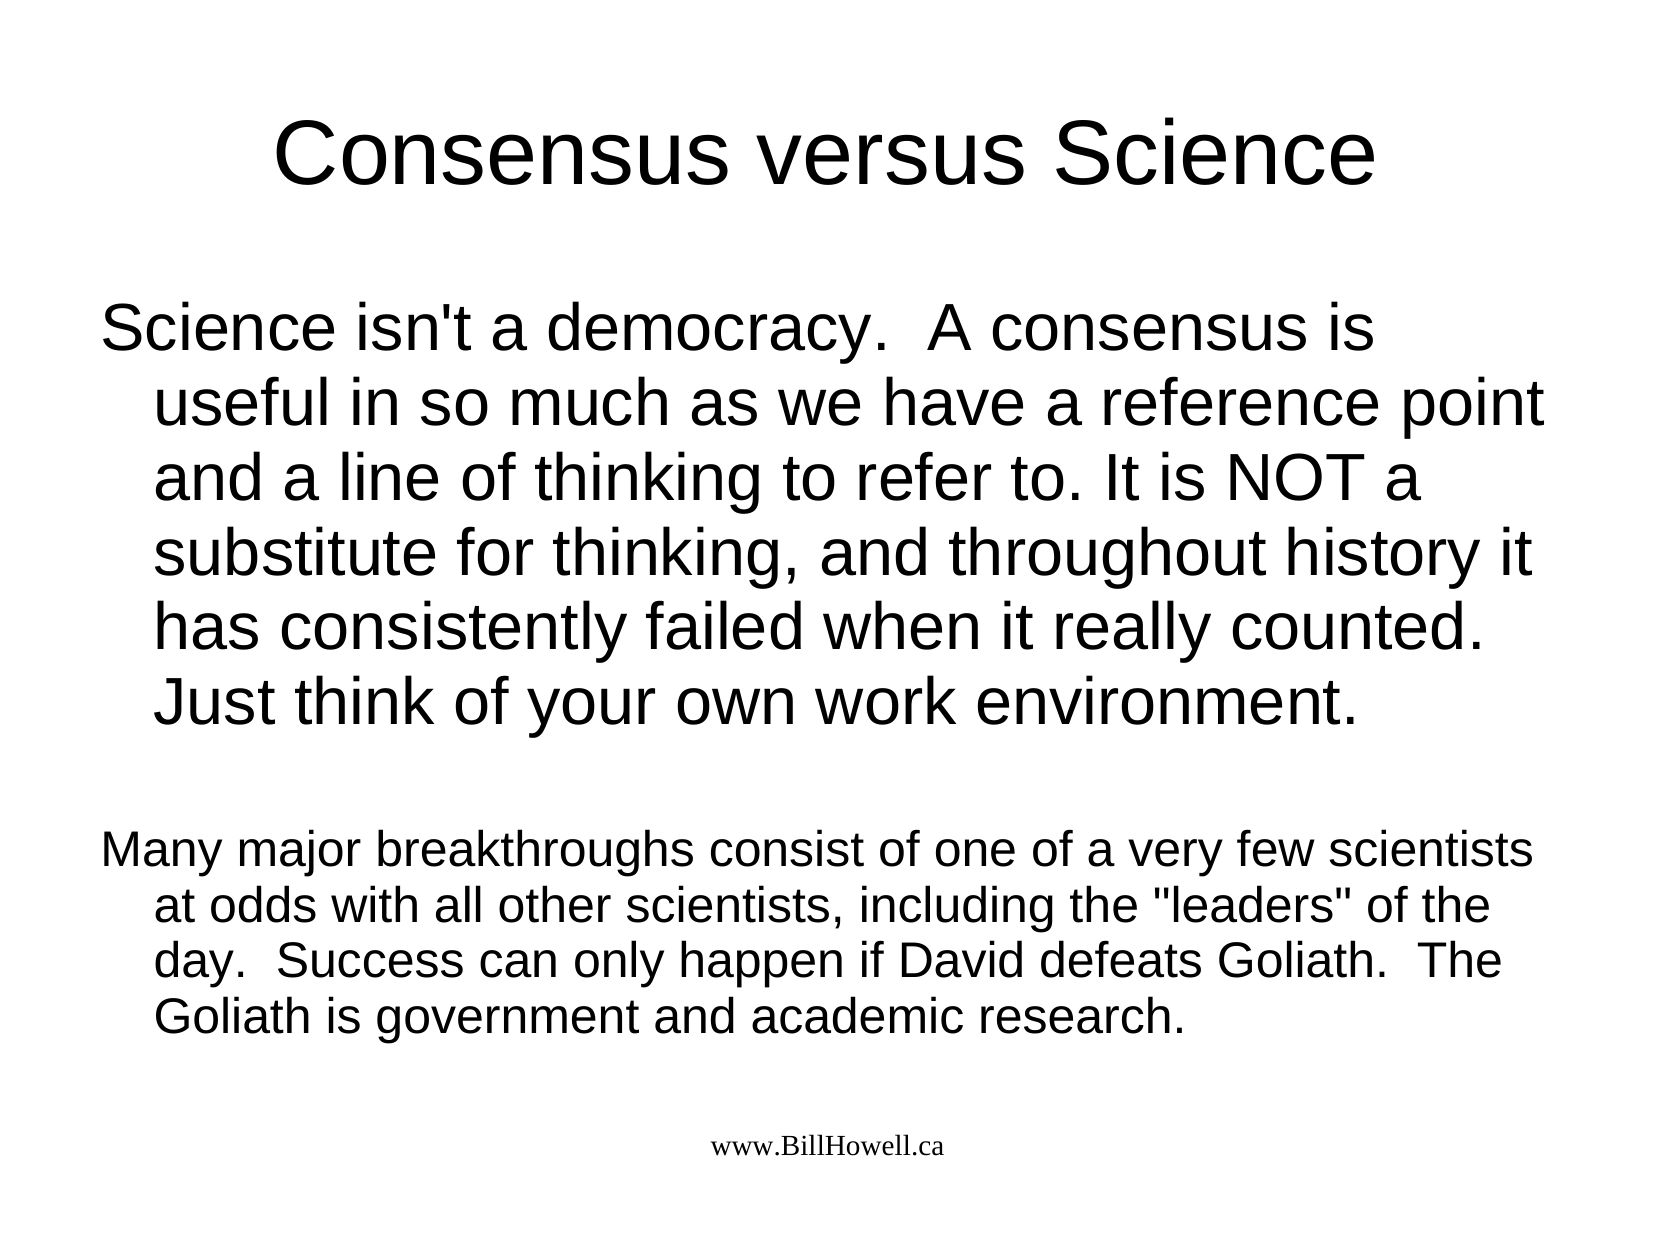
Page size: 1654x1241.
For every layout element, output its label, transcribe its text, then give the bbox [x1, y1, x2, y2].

title Consensus versus Science [82, 56, 1571, 250]
list Science isn't a democracy. A consensus is useful in so much as we have a reference point and a line of thinking to refer to. It is NOT a substitute for thinking, and throughout history it has consistently failed when it really counted. Just think of your own work environment. Many major breakthroughs consist of one of a very few scientists at odds with all other scientists, including the "leaders" of the day. Success can only happen if David defeats Goliath. The Goliath is government and academic research. [82, 290, 1571, 1094]
